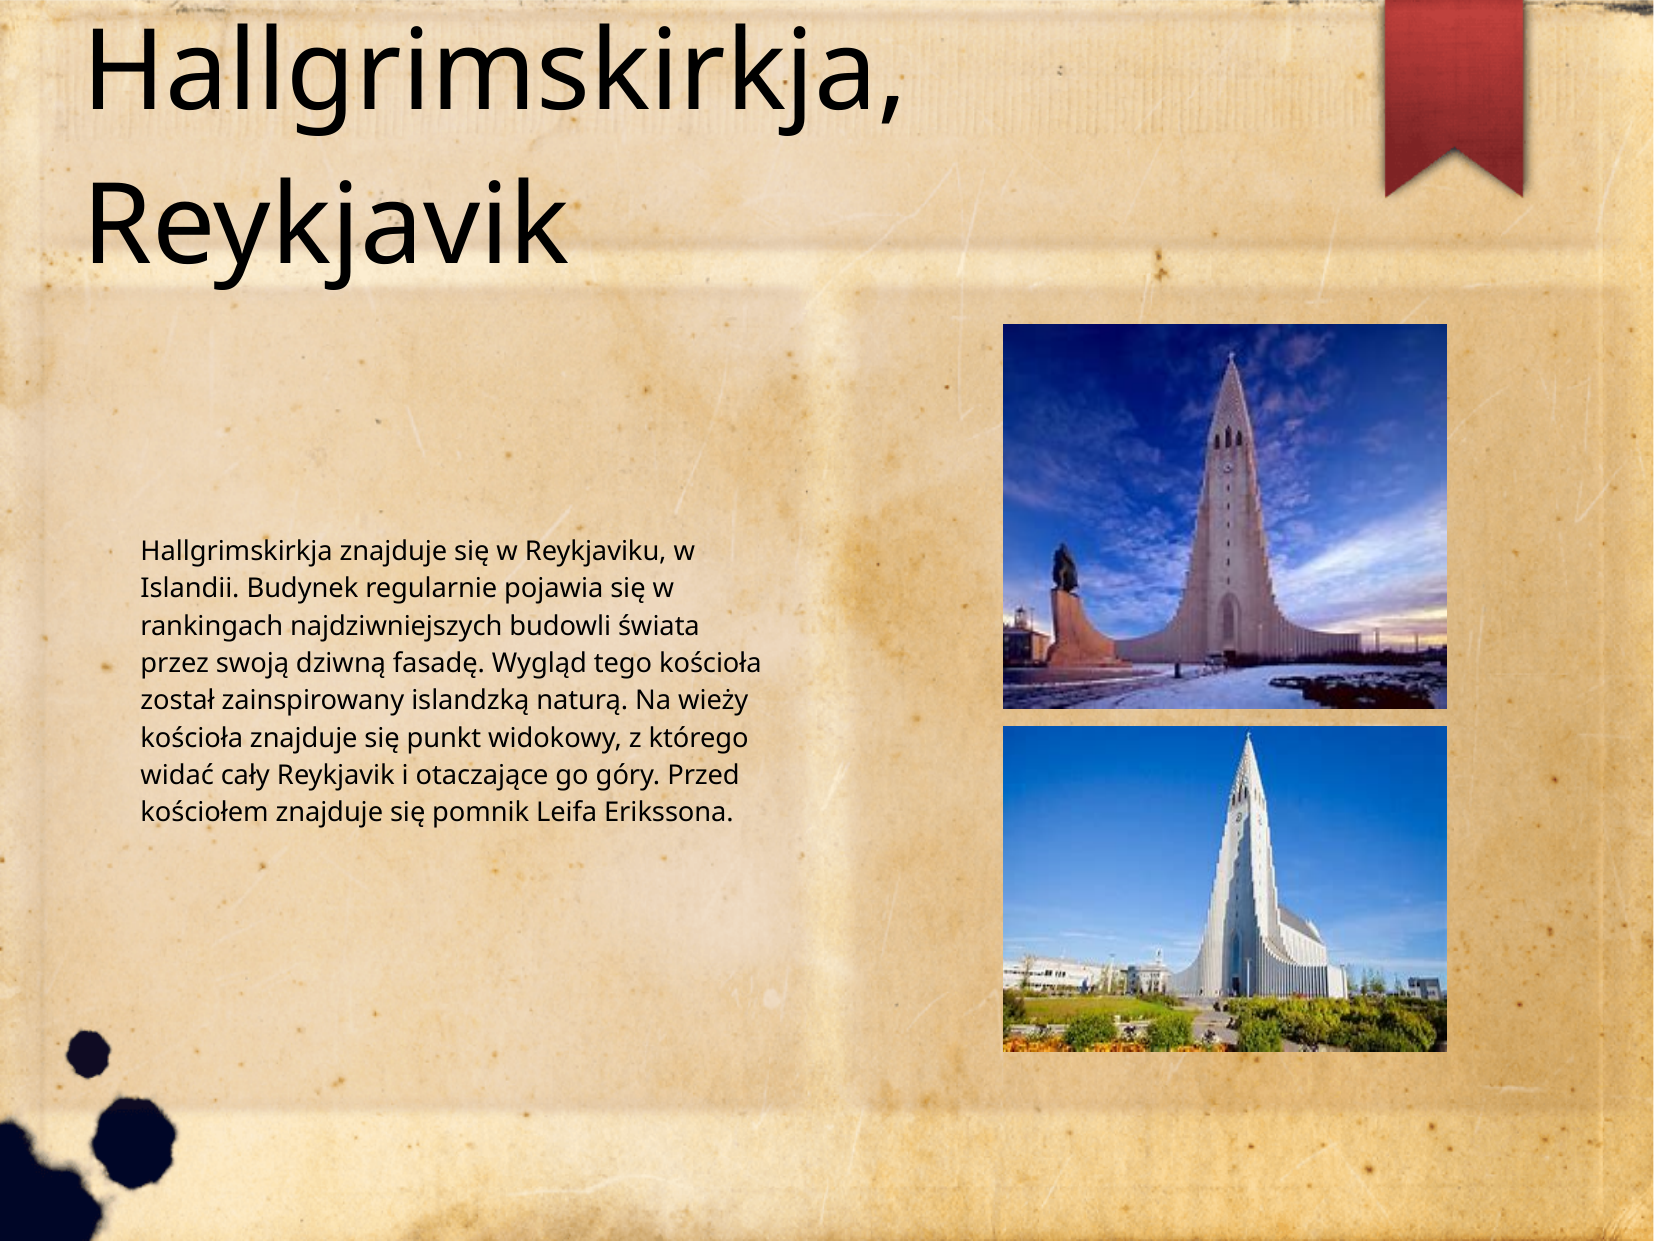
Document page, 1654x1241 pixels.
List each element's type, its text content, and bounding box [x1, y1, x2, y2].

picture [0, 0, 1654, 1241]
title Hallgrimskirkja, Reykjavik [82, 49, 1347, 237]
list Hallgrimskirkja znajduje się w Reykjaviku, w Islandii. Budynek regularnie pojawia się w rankingach najdziwniejszych budowli świata przez swoją dziwną fasadę. Wygląd tego kościoła został zainspirowany islandzką naturą. Na wieży kościoła znajduje się punkt widokowy, z którego widać cały Reykjavik i otaczające go góry. Przed kościołem znajduje się pomnik Leifa Erikssona. [88, 531, 768, 838]
